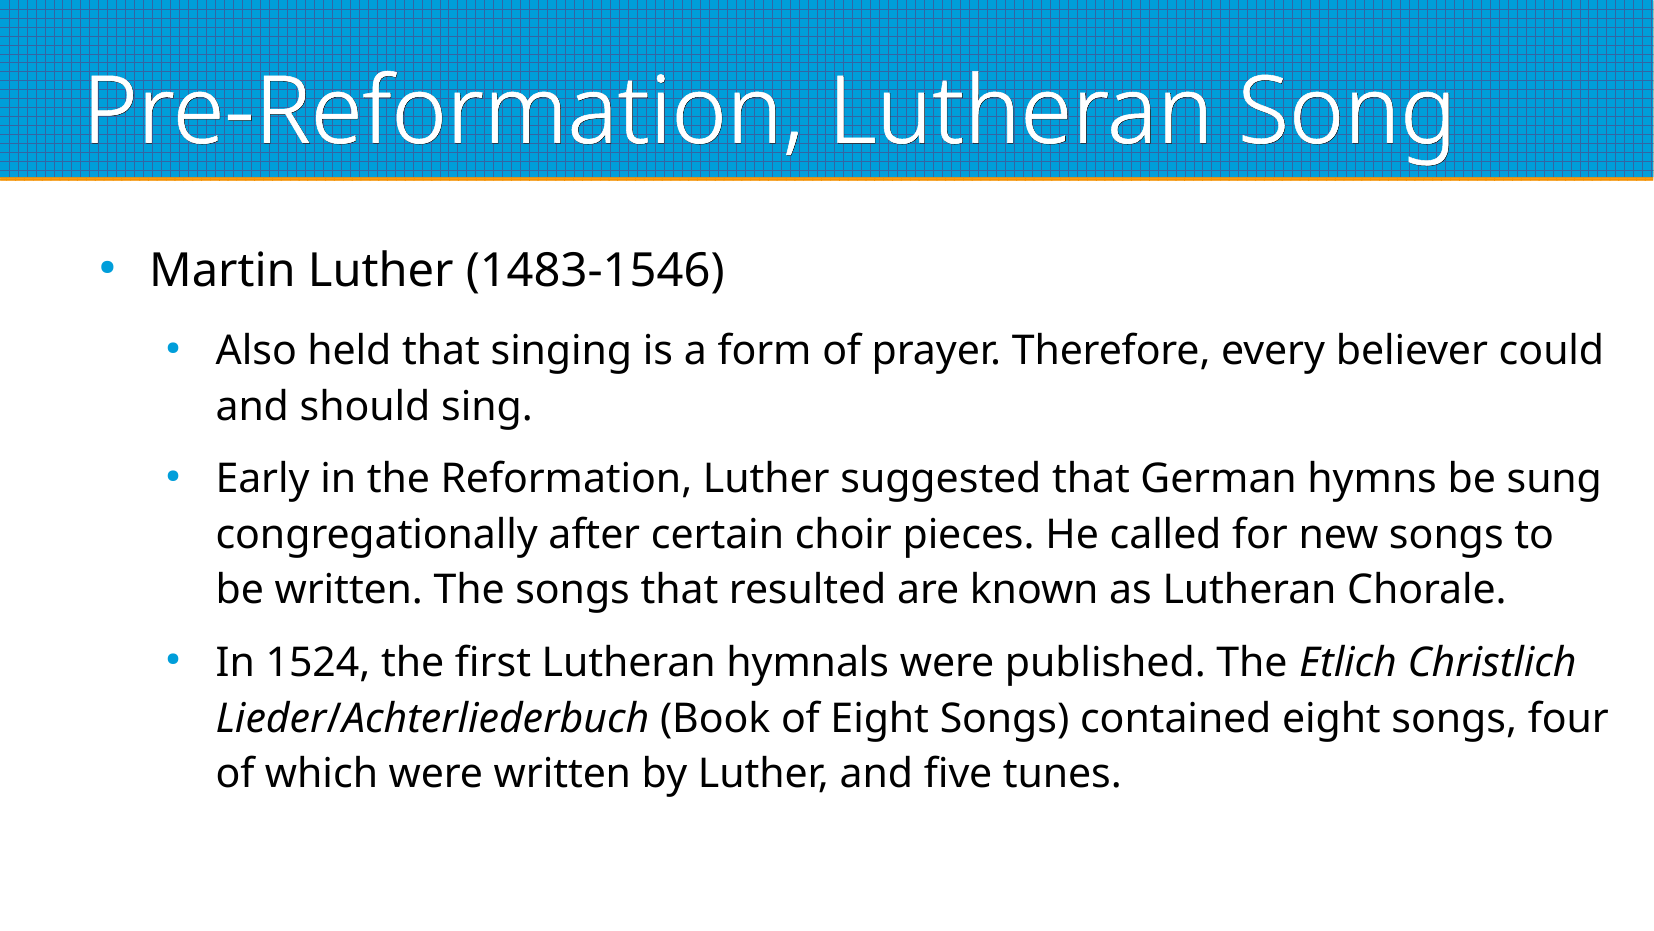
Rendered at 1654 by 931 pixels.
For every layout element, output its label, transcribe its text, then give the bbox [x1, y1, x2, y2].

list Martin Luther (1483-1546) Also held that singing is a form of prayer. Therefore, every believer could and should sing. Early in the Reformation, Luther suggested that German hymns be sung congregationally after certain choir pieces. He called for new songs to be written. The songs that resulted are known as Lutheran Chorale. In 1524, the first Lutheran hymnals were published. The Etlich Christlich Lieder/Achterliederbuch (Book of Eight Songs) contained eight songs, four of which were written by Luther, and five tunes. [82, 236, 1613, 863]
title Pre-Reformation, Lutheran Song [82, 14, 1571, 171]
